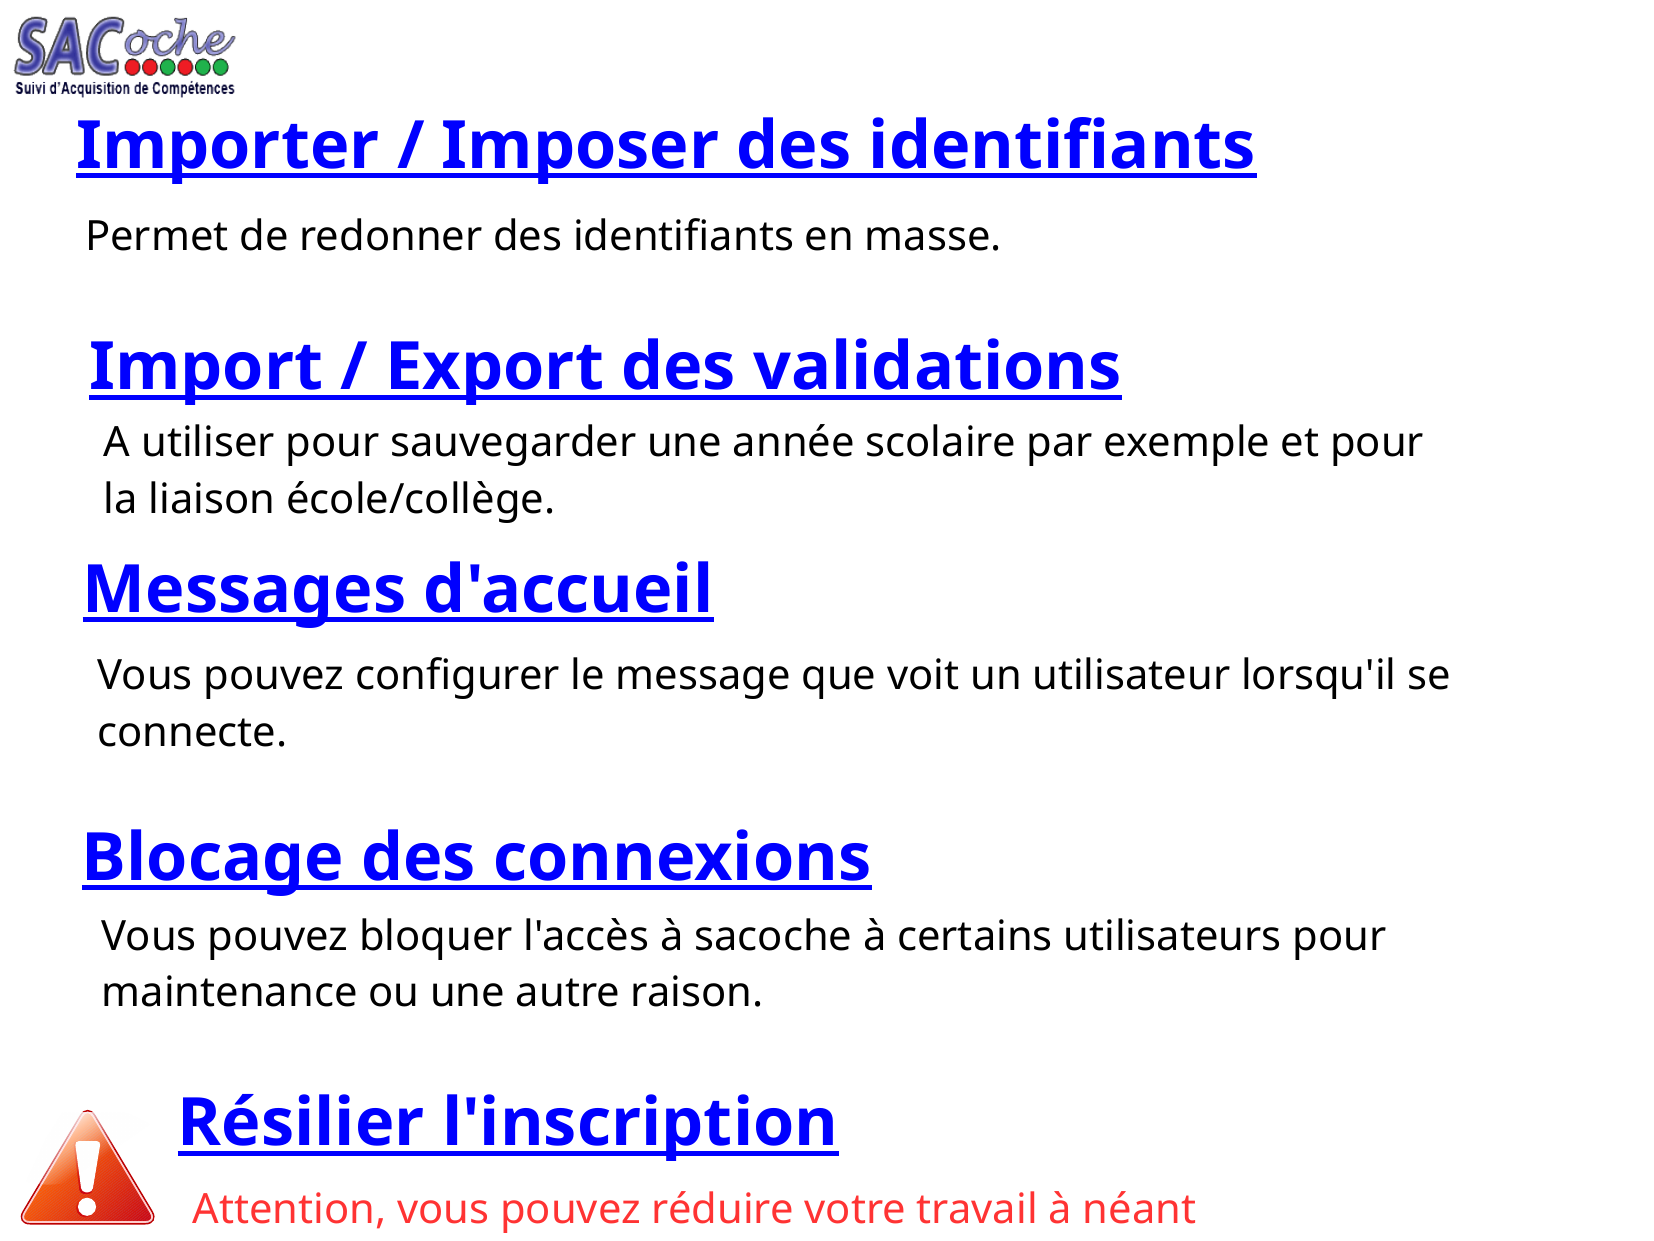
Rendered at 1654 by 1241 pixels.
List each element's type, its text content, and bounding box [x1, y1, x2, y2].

text_box Permet de redonner des identifiants en masse. [70, 198, 1534, 272]
picture [0, 1081, 178, 1241]
title Importer / Imposer des identifiants [0, 75, 1336, 210]
picture [10, 13, 239, 99]
text_box Vous pouvez configurer le message que voit un utilisateur lorsqu'il se connecte. [82, 637, 1479, 769]
title Blocage des connexions [81, 802, 1134, 906]
text_box Attention, vous pouvez réduire votre travail à néant [177, 1171, 1315, 1241]
title Résilier l'inscription [177, 1068, 1229, 1171]
title Messages d'accueil [82, 534, 1134, 637]
text_box A utiliser pour sauvegarder une année scolaire par exemple et pour la liaison école/collège. [89, 403, 1461, 535]
text_box Vous pouvez bloquer l'accès à sacoche à certains utilisateurs pour maintenance ou une autre raison. [86, 897, 1518, 1029]
title Import / Export des validations [89, 312, 1141, 403]
